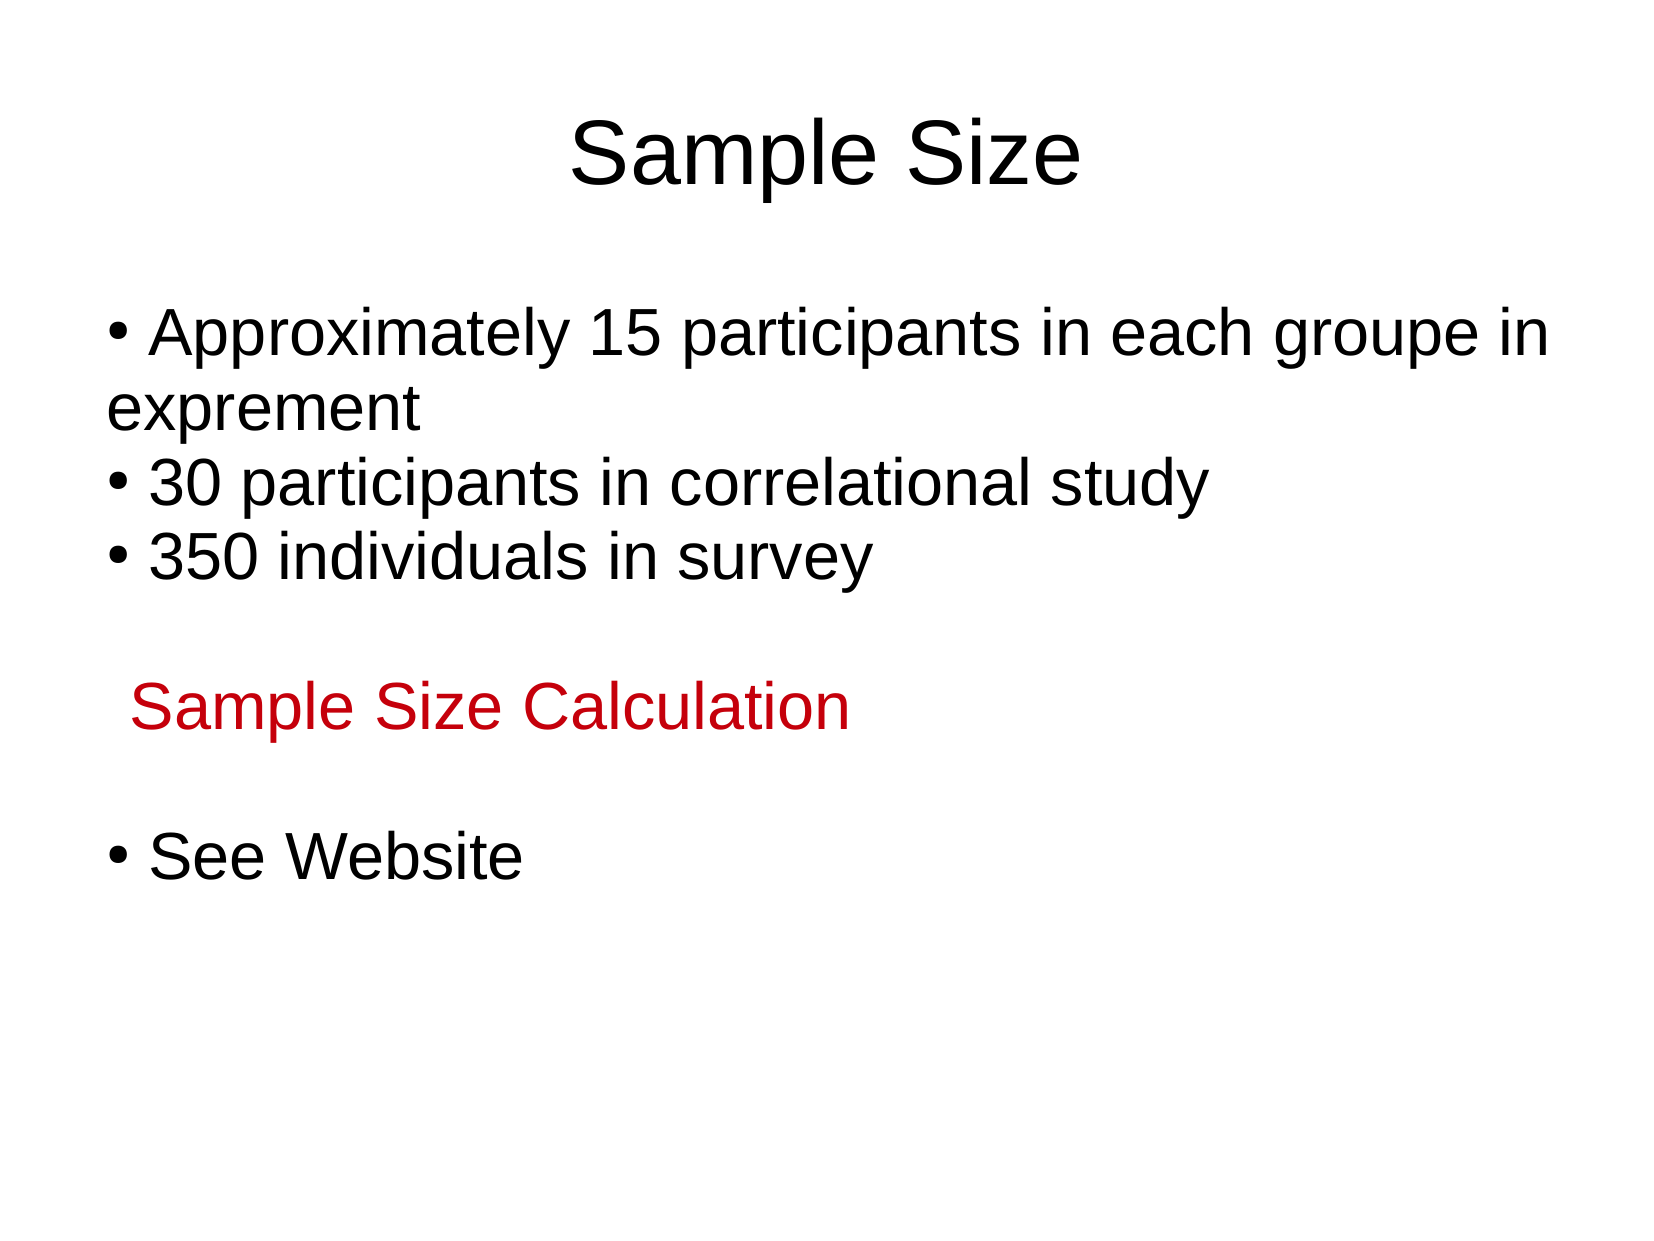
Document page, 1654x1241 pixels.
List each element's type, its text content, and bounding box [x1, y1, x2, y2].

title Sample Size [82, 49, 1571, 257]
subtitle Approximately 15 participants in each groupe in exprement 30 participants in correlational study 350 individuals in survey Sample Size Calculation See Website [106, 295, 1595, 1114]
